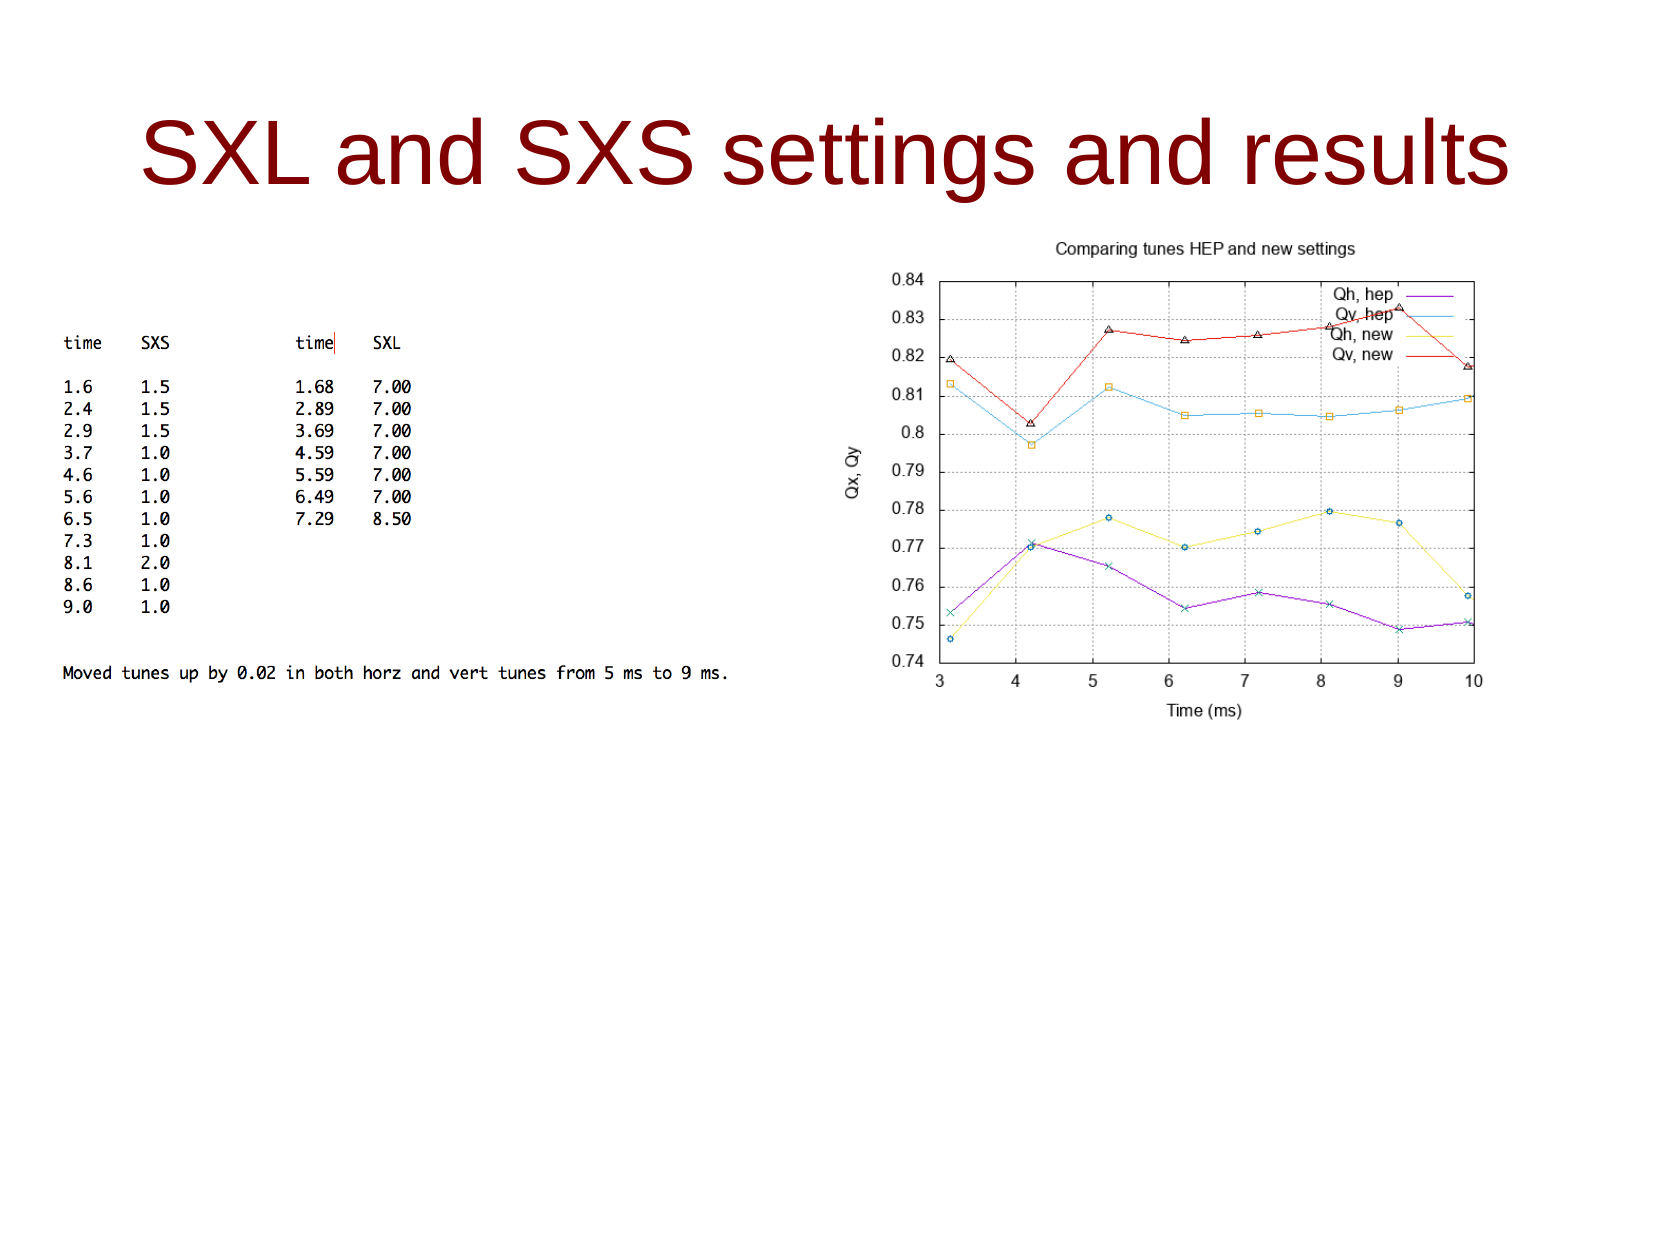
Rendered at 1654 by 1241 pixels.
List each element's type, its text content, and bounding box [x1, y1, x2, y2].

picture [63, 292, 739, 702]
title SXL and SXS settings and results [82, 49, 1571, 257]
picture [840, 221, 1516, 727]
